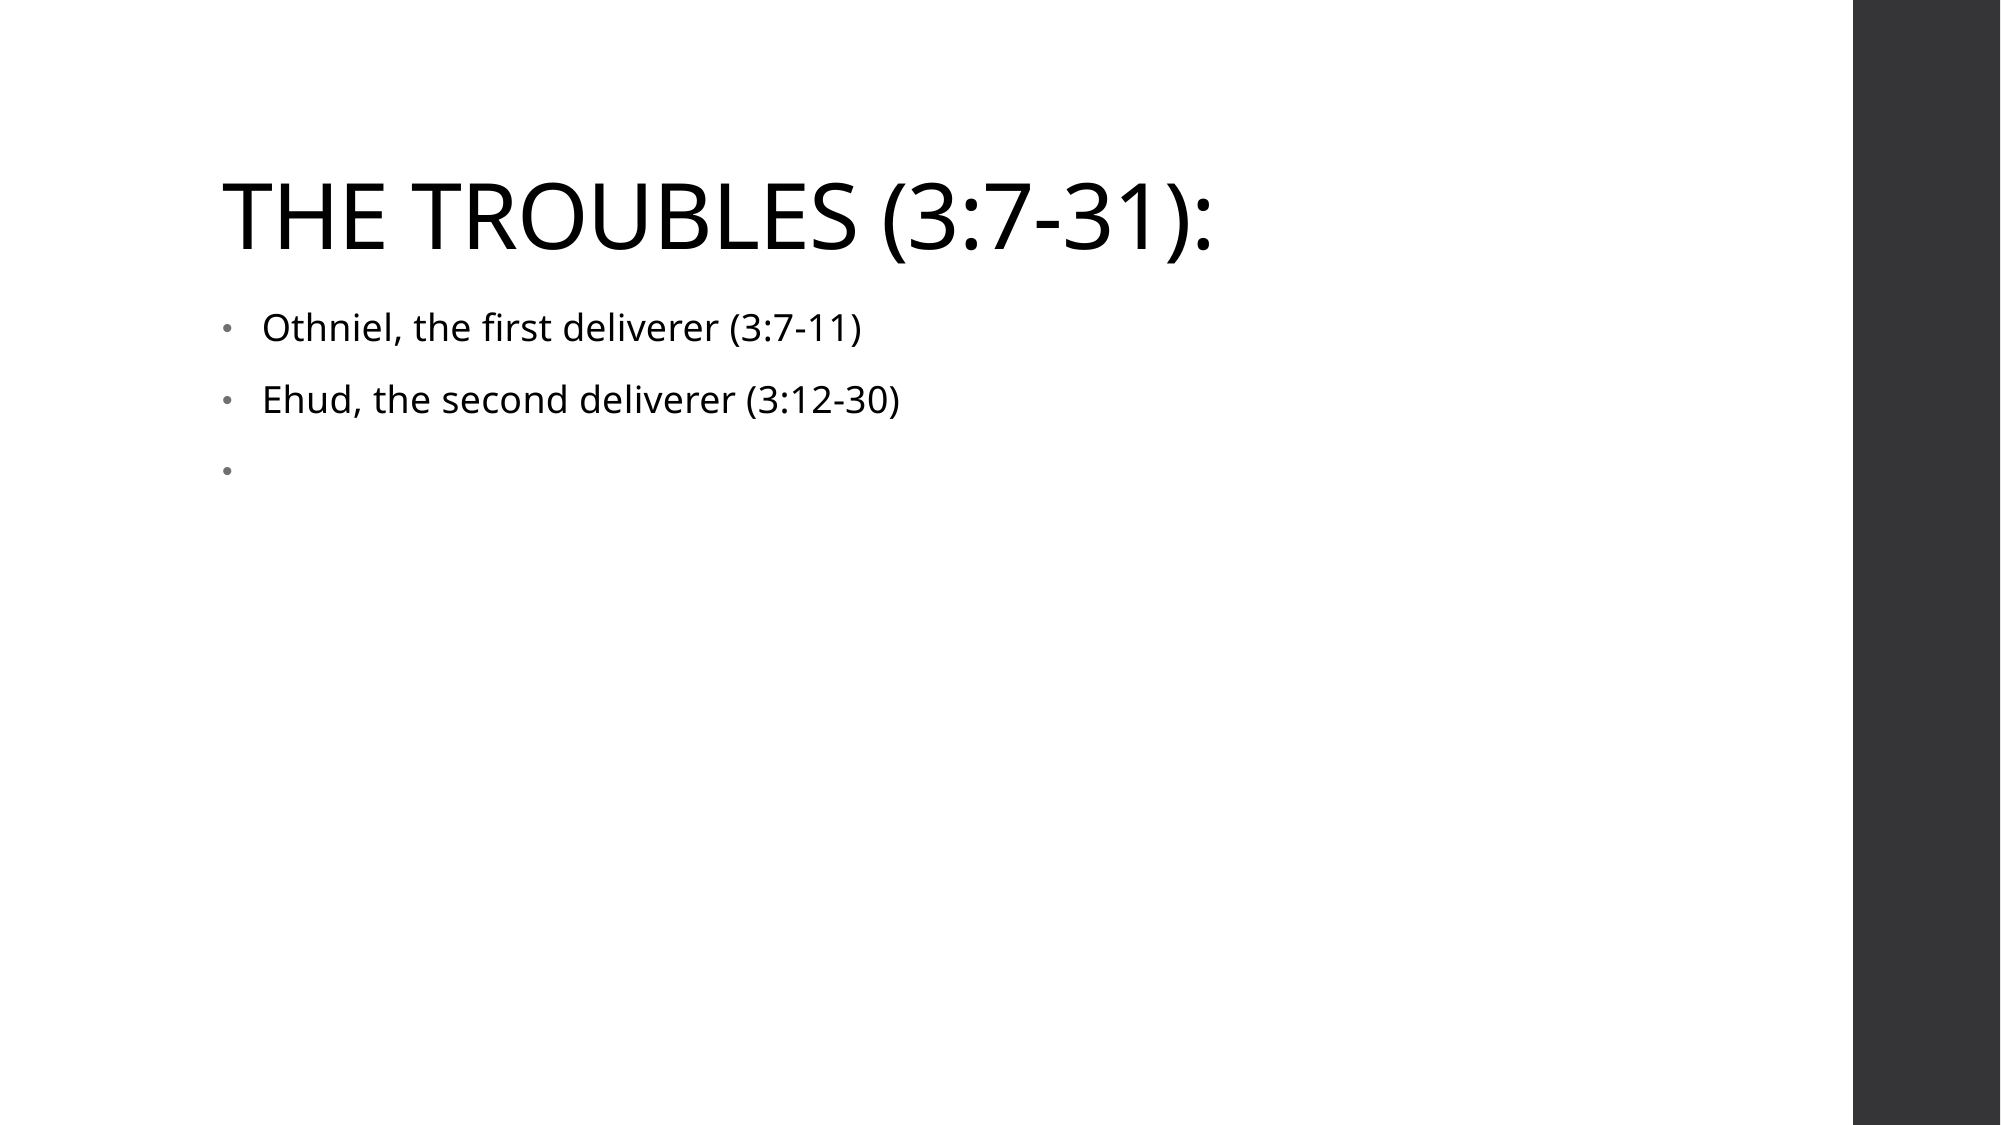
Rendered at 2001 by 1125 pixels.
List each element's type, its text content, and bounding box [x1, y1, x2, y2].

list Othniel, the first deliverer (3:7-11) Ehud, the second deliverer (3:12-30) [206, 299, 1617, 1014]
title THE TROUBLES (3:7-31): [206, 60, 1797, 278]
